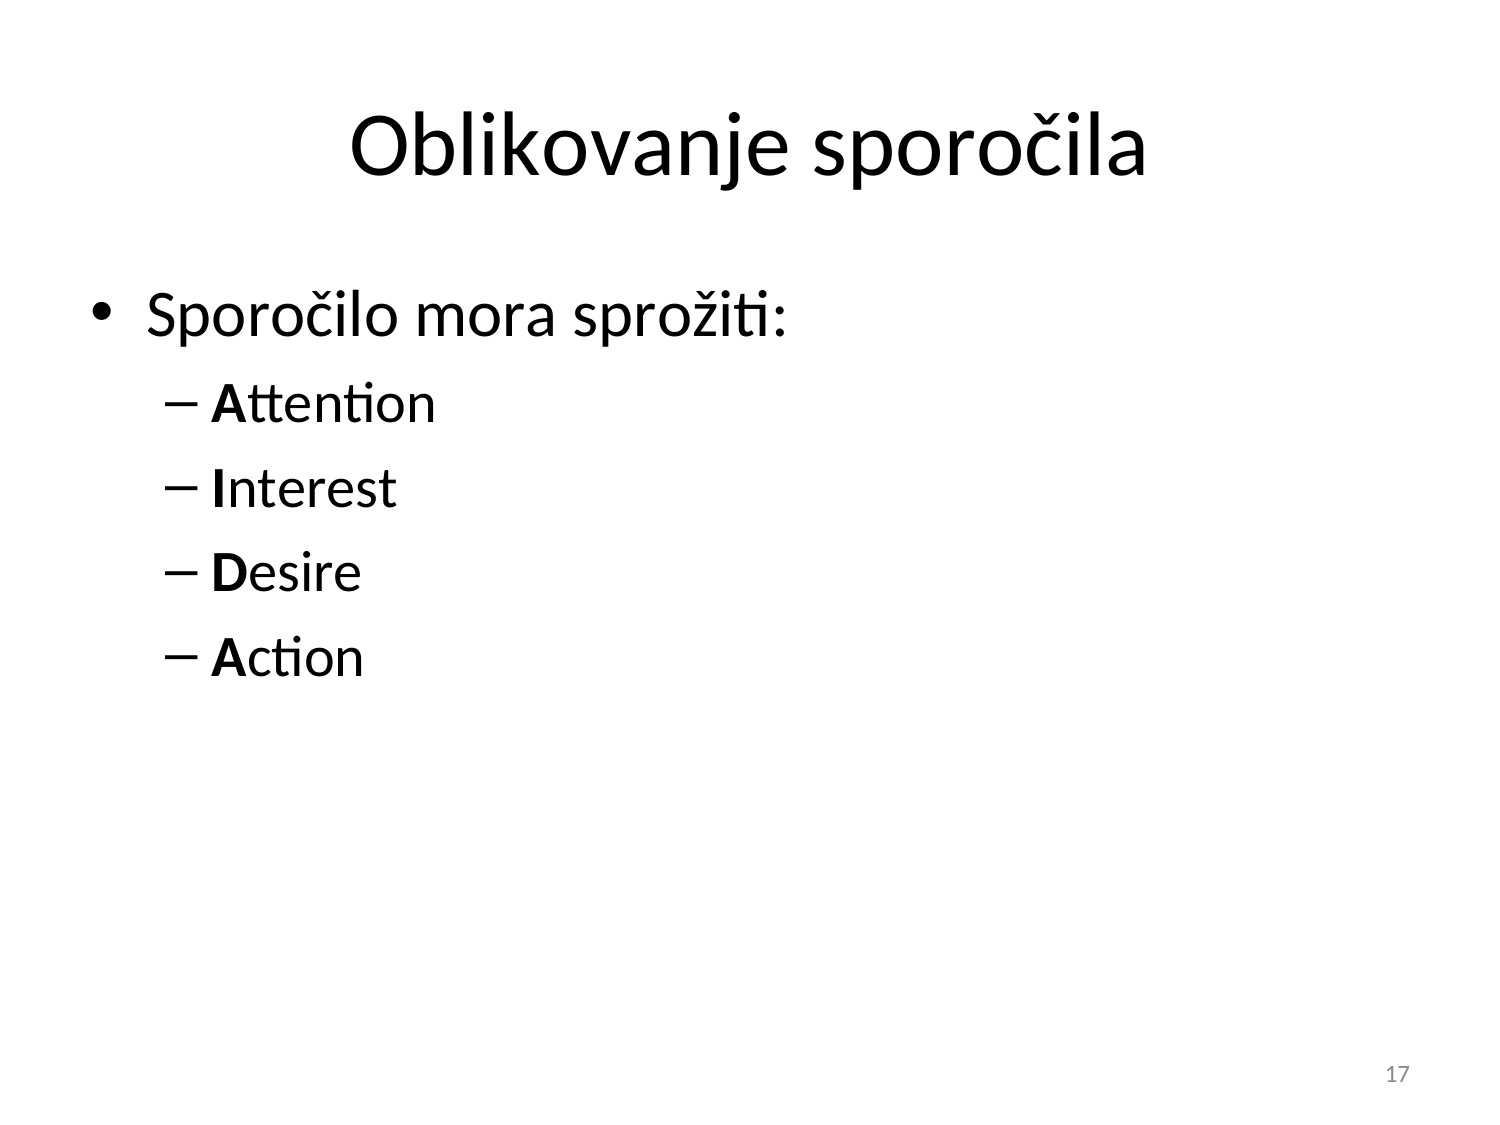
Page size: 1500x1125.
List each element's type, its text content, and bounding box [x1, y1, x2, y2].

title Oblikovanje sporočila [75, 45, 1426, 233]
list Sporočilo mora sprožiti: Attention Interest Desire Action [75, 262, 1426, 1006]
text_box <number> [1074, 1042, 1426, 1103]
